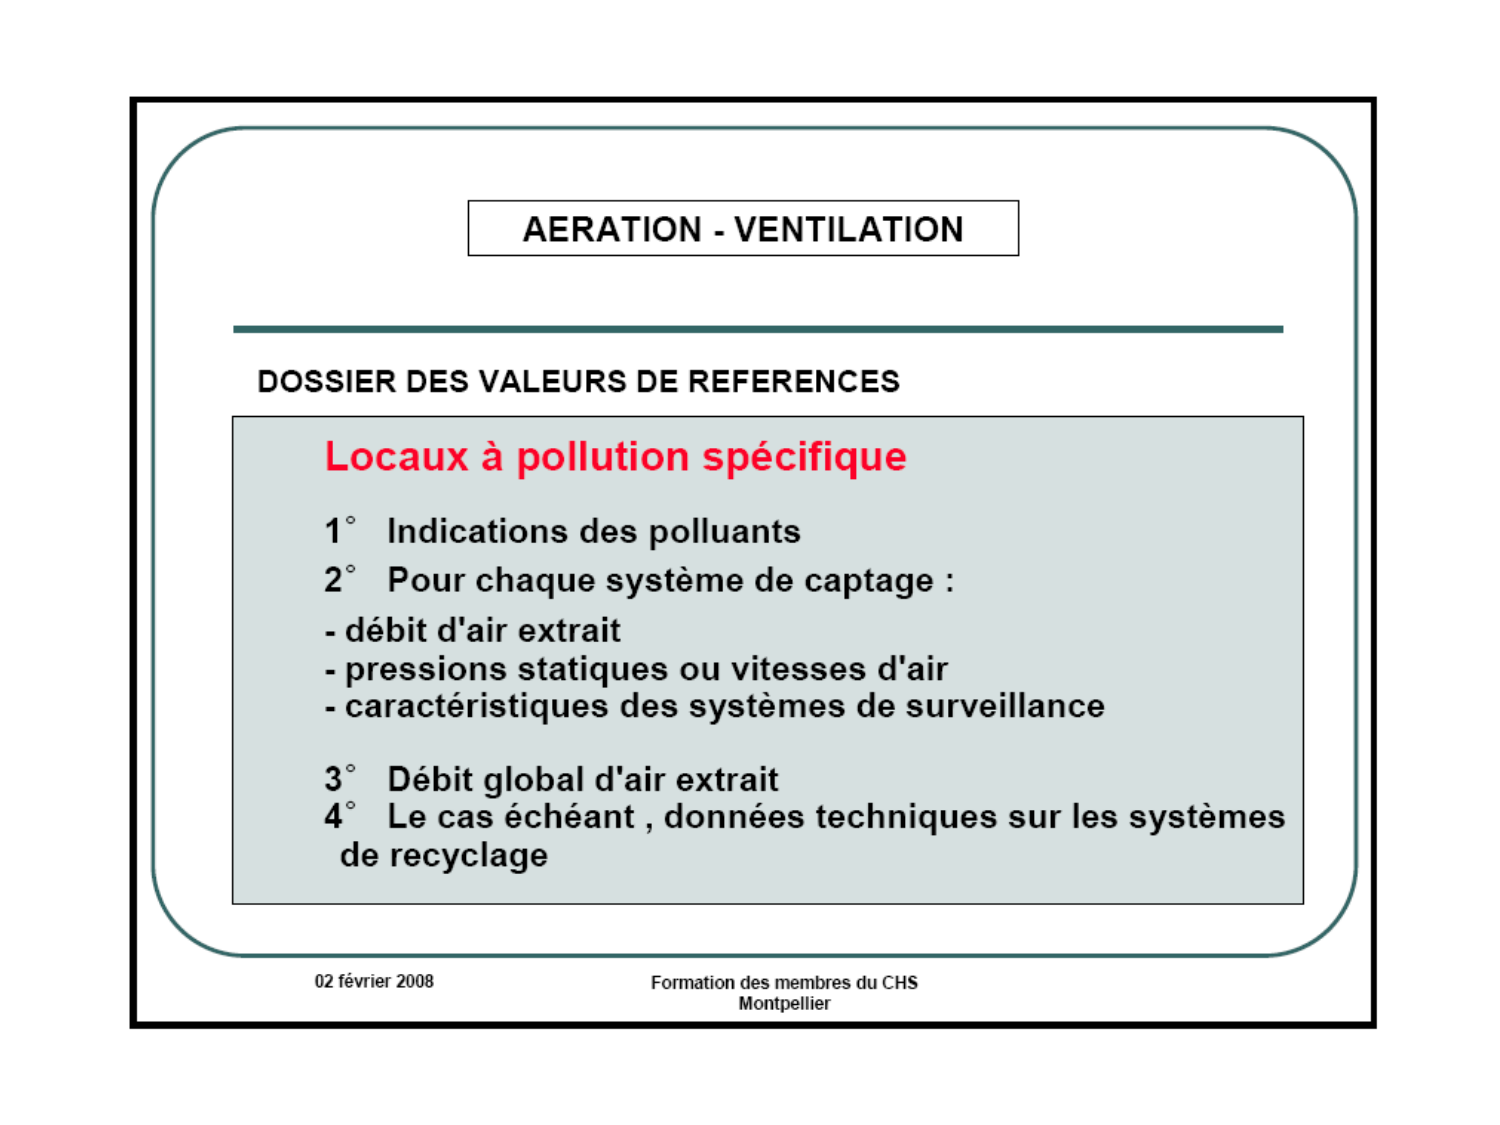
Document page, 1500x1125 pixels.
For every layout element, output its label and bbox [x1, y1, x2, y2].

picture [115, 88, 1385, 1037]
